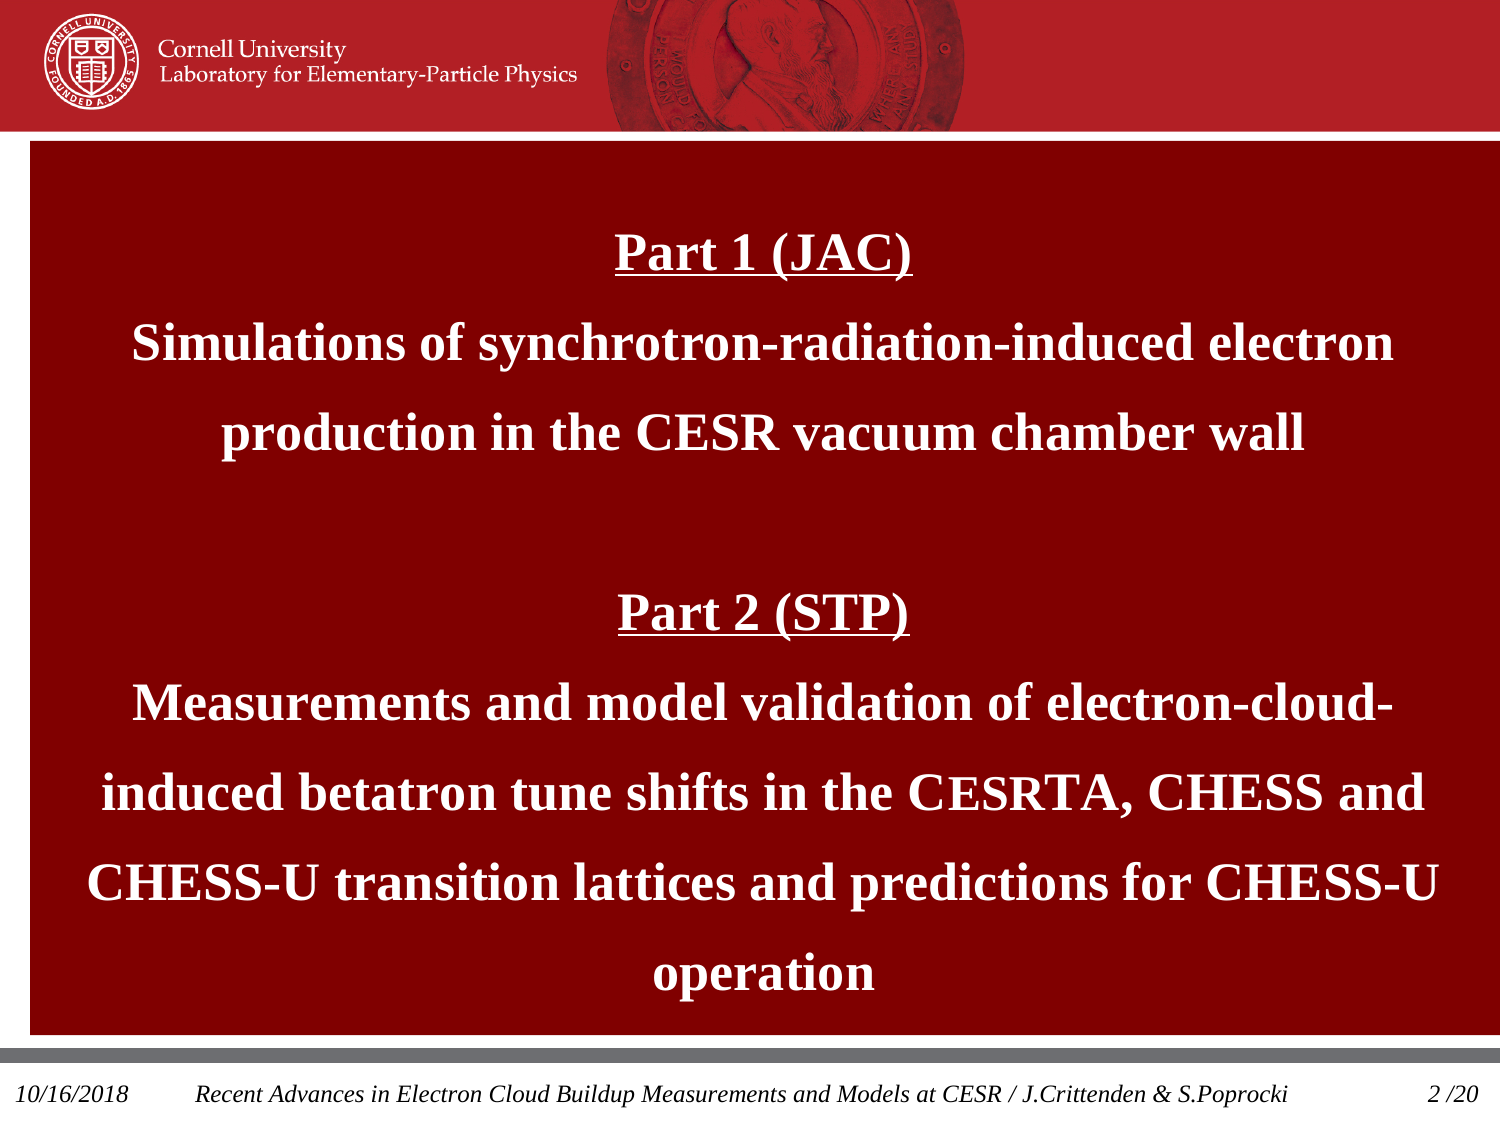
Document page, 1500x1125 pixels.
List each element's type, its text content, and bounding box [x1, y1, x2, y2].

text_box Part 1 (JAC) Simulations of synchrotron-radiation-induced electron production in the CESR vacuum chamber wall Part 2 (STP) Measurements and model validation of electron-cloud- induced betatron tune shifts in the CESRTA, CHESS and CHESS-U transition lattices and predictions for CHESS-U operation [70, 149, 1458, 1045]
text_box [30, 140, 1500, 1036]
picture [0, 0, 1500, 132]
